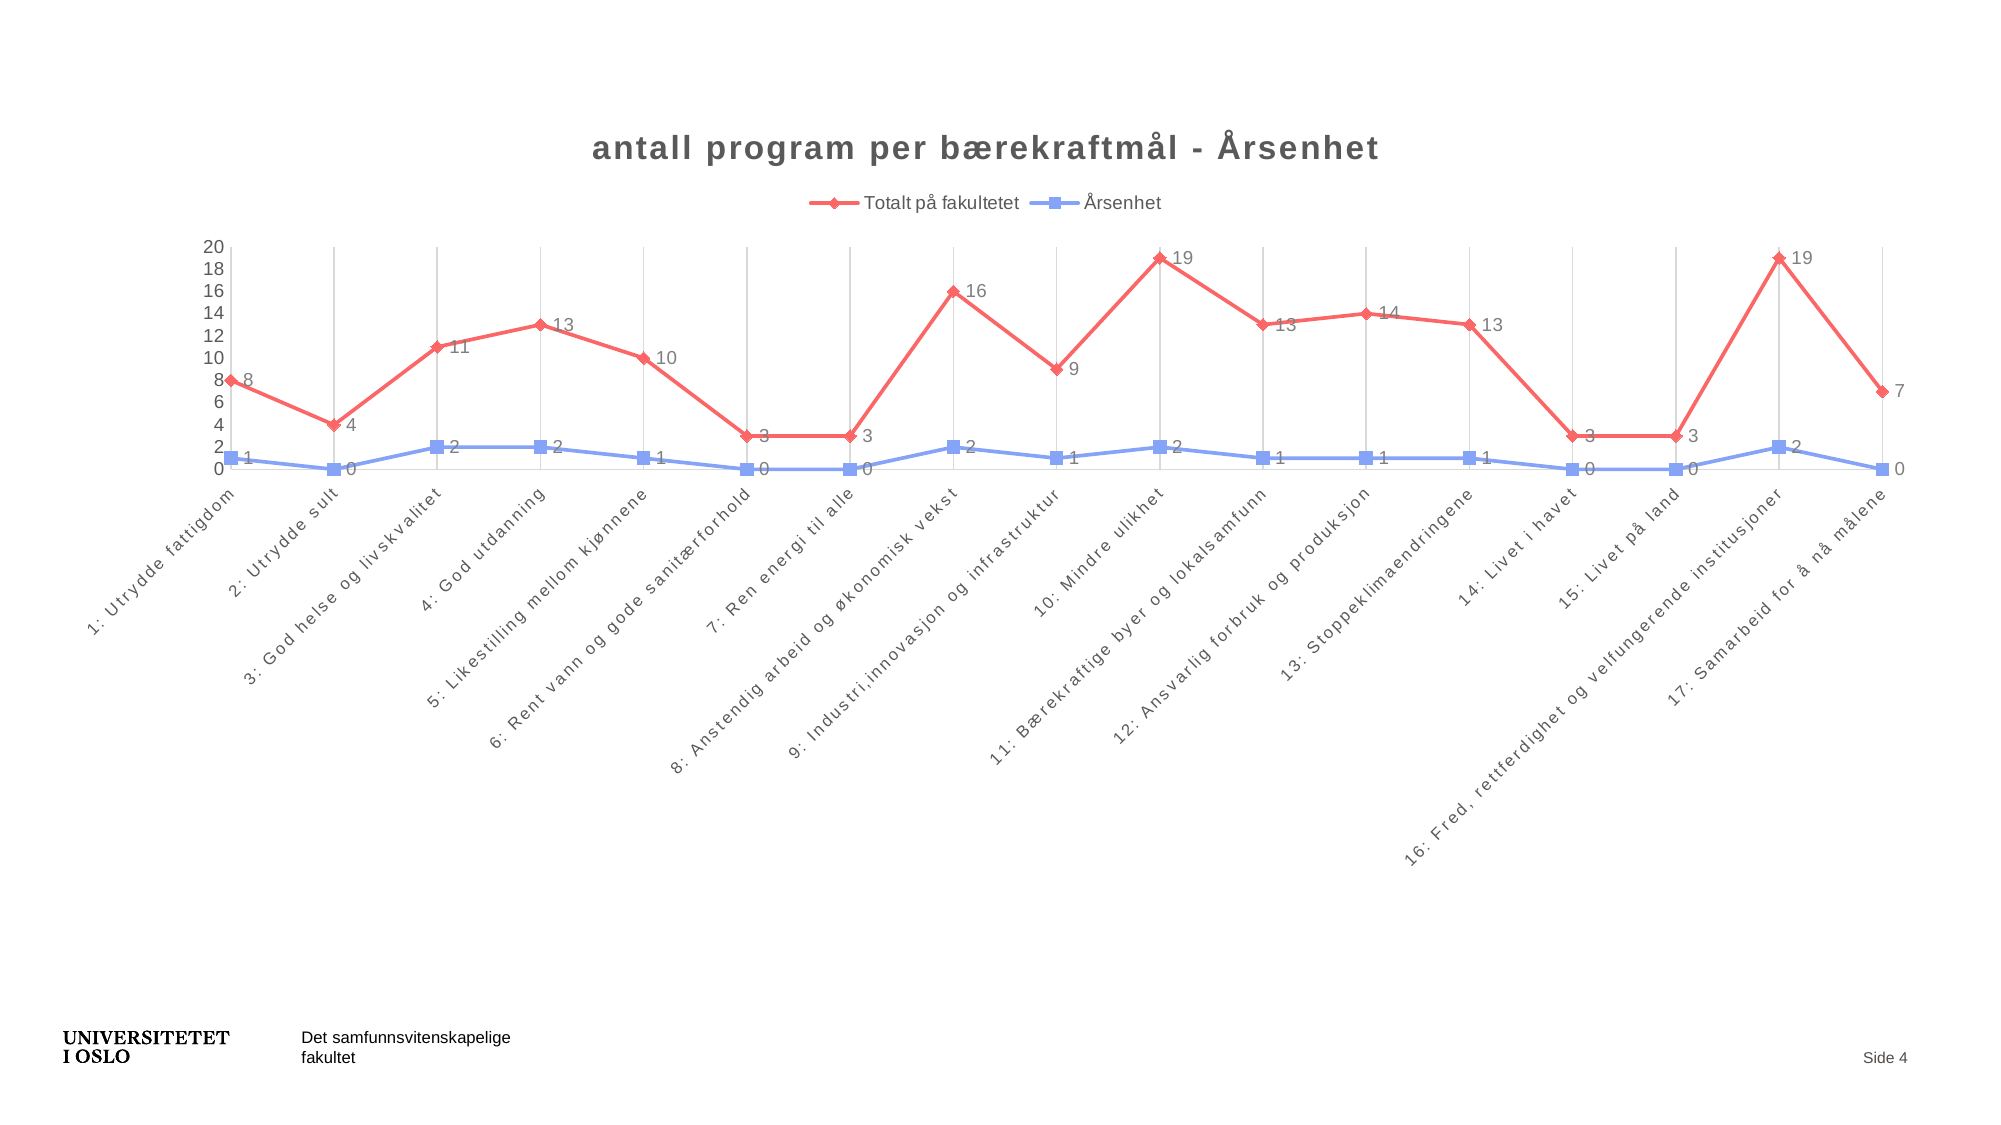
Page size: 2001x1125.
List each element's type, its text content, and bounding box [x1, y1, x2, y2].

text_box Side [1848, 1027, 1947, 1088]
text_box Det samfunnsvitenskapelige fakultet [301, 1024, 548, 1067]
chart [44, 95, 1927, 886]
